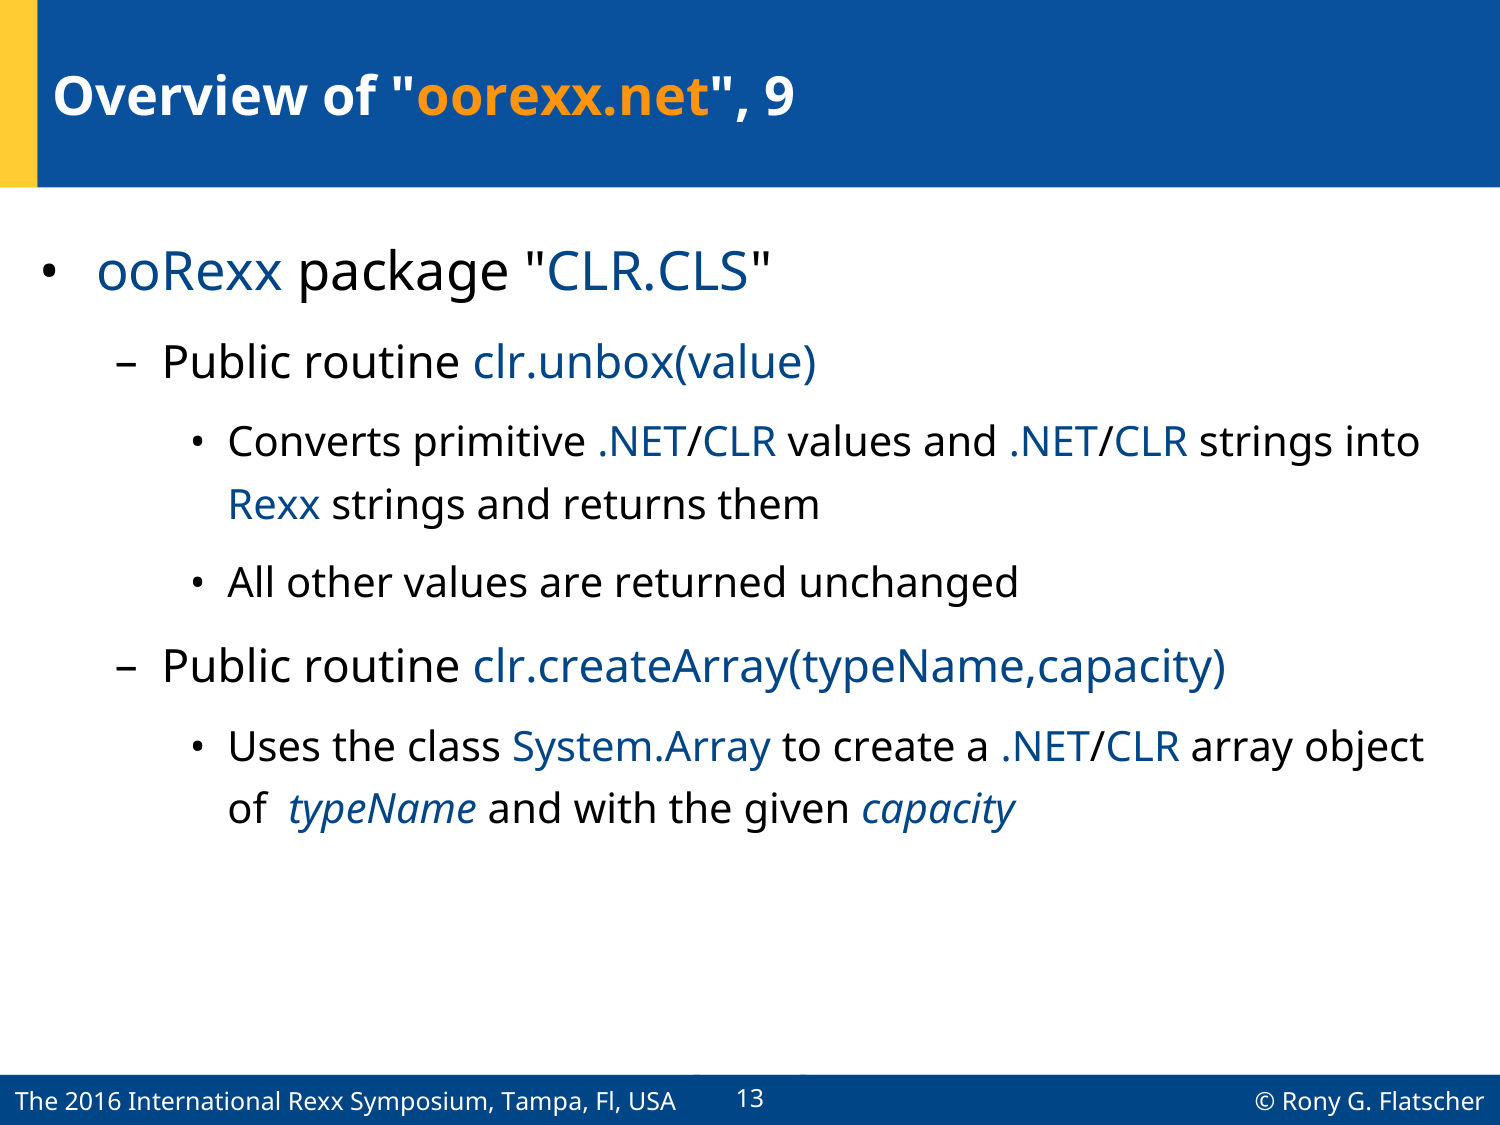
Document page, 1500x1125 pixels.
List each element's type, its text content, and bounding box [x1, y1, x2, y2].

list ooRexx package "CLR.CLS" Public routine clr.unbox(value) Converts primitive .NET/CLR values and .NET/CLR strings into Rexx strings and returns them All other values are returned unchanged Public routine clr.createArray(typeName,capacity) Uses the class System.Array to create a .NET/CLR array object of typeName and with the given capacity [25, 212, 1488, 1051]
title Overview of "oorexx.net", 9 [37, 0, 1500, 188]
